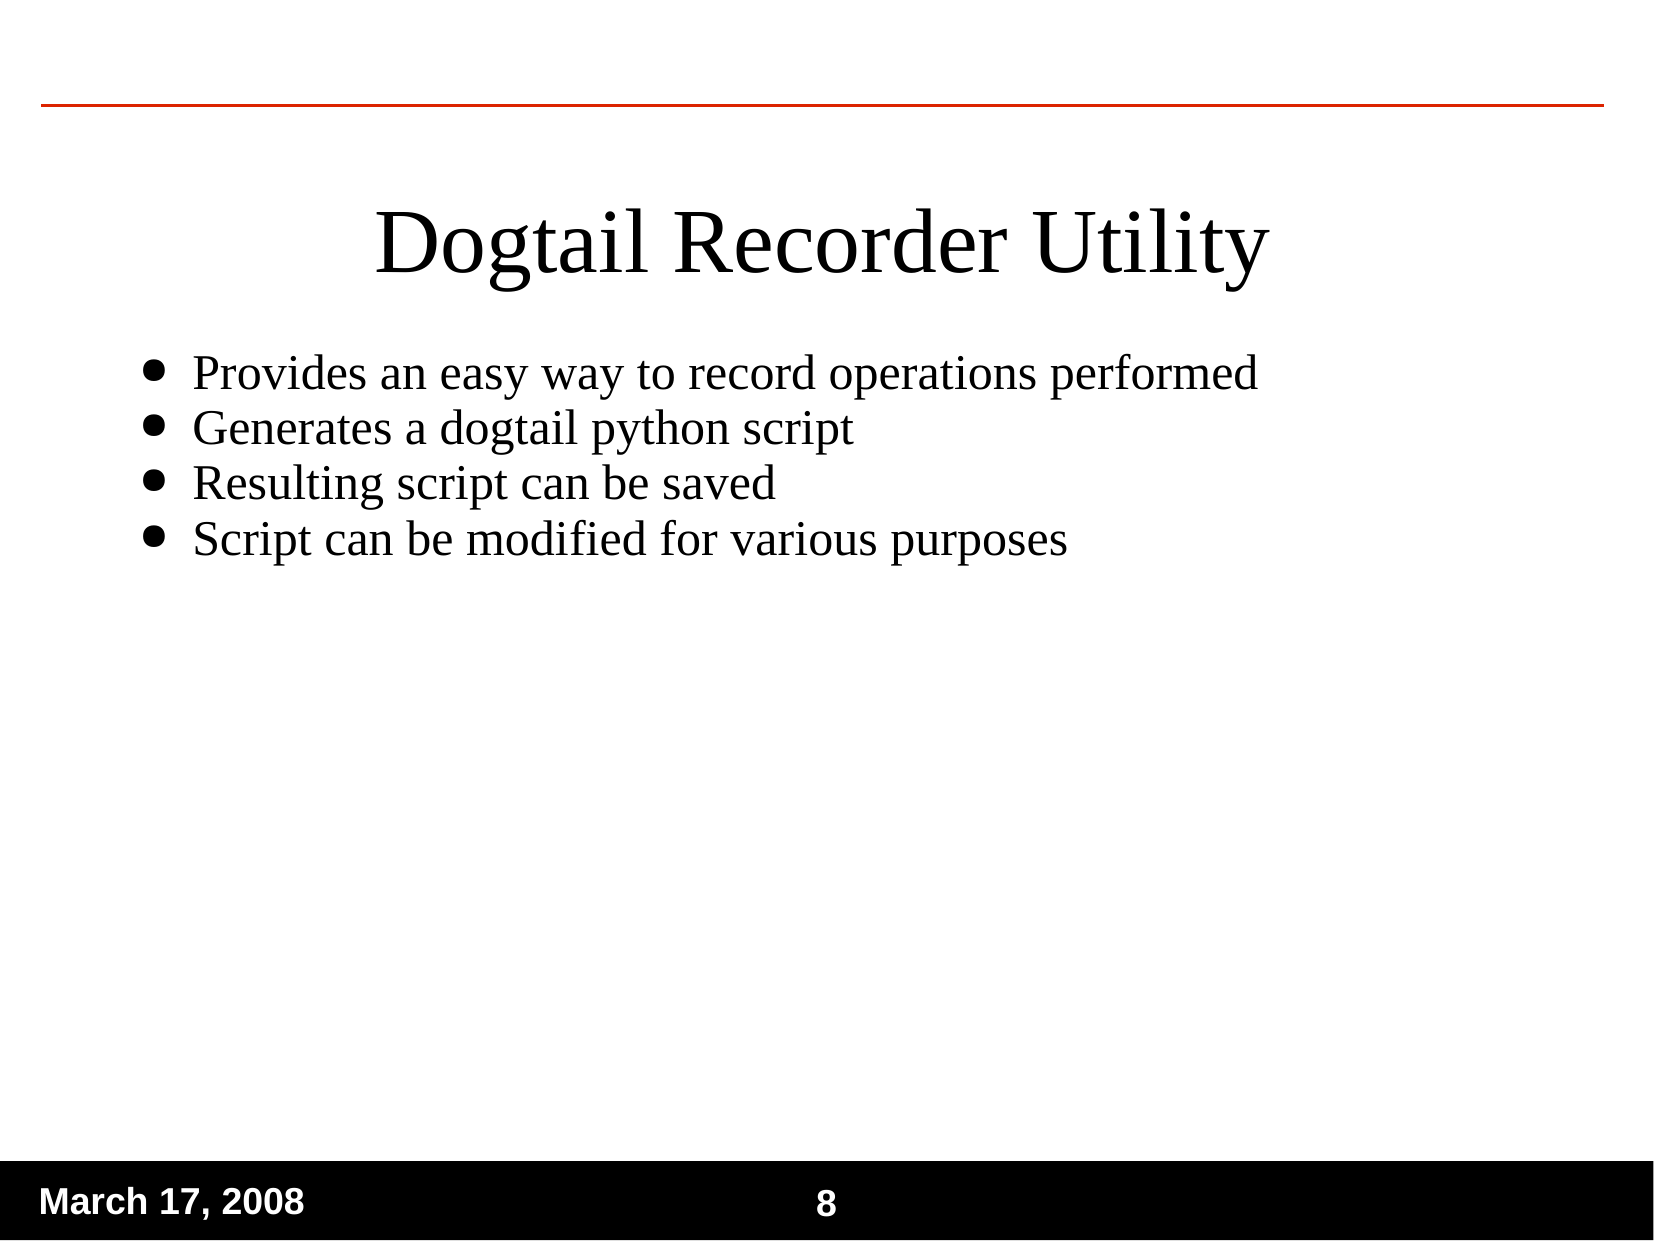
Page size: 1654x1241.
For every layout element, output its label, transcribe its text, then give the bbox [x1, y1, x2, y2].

title Dogtail Recorder Utility [117, 137, 1530, 346]
list Provides an easy way to record operations performed Generates a dogtail python script Resulting script can be saved Script can be modified for various purposes [121, 344, 1534, 1127]
